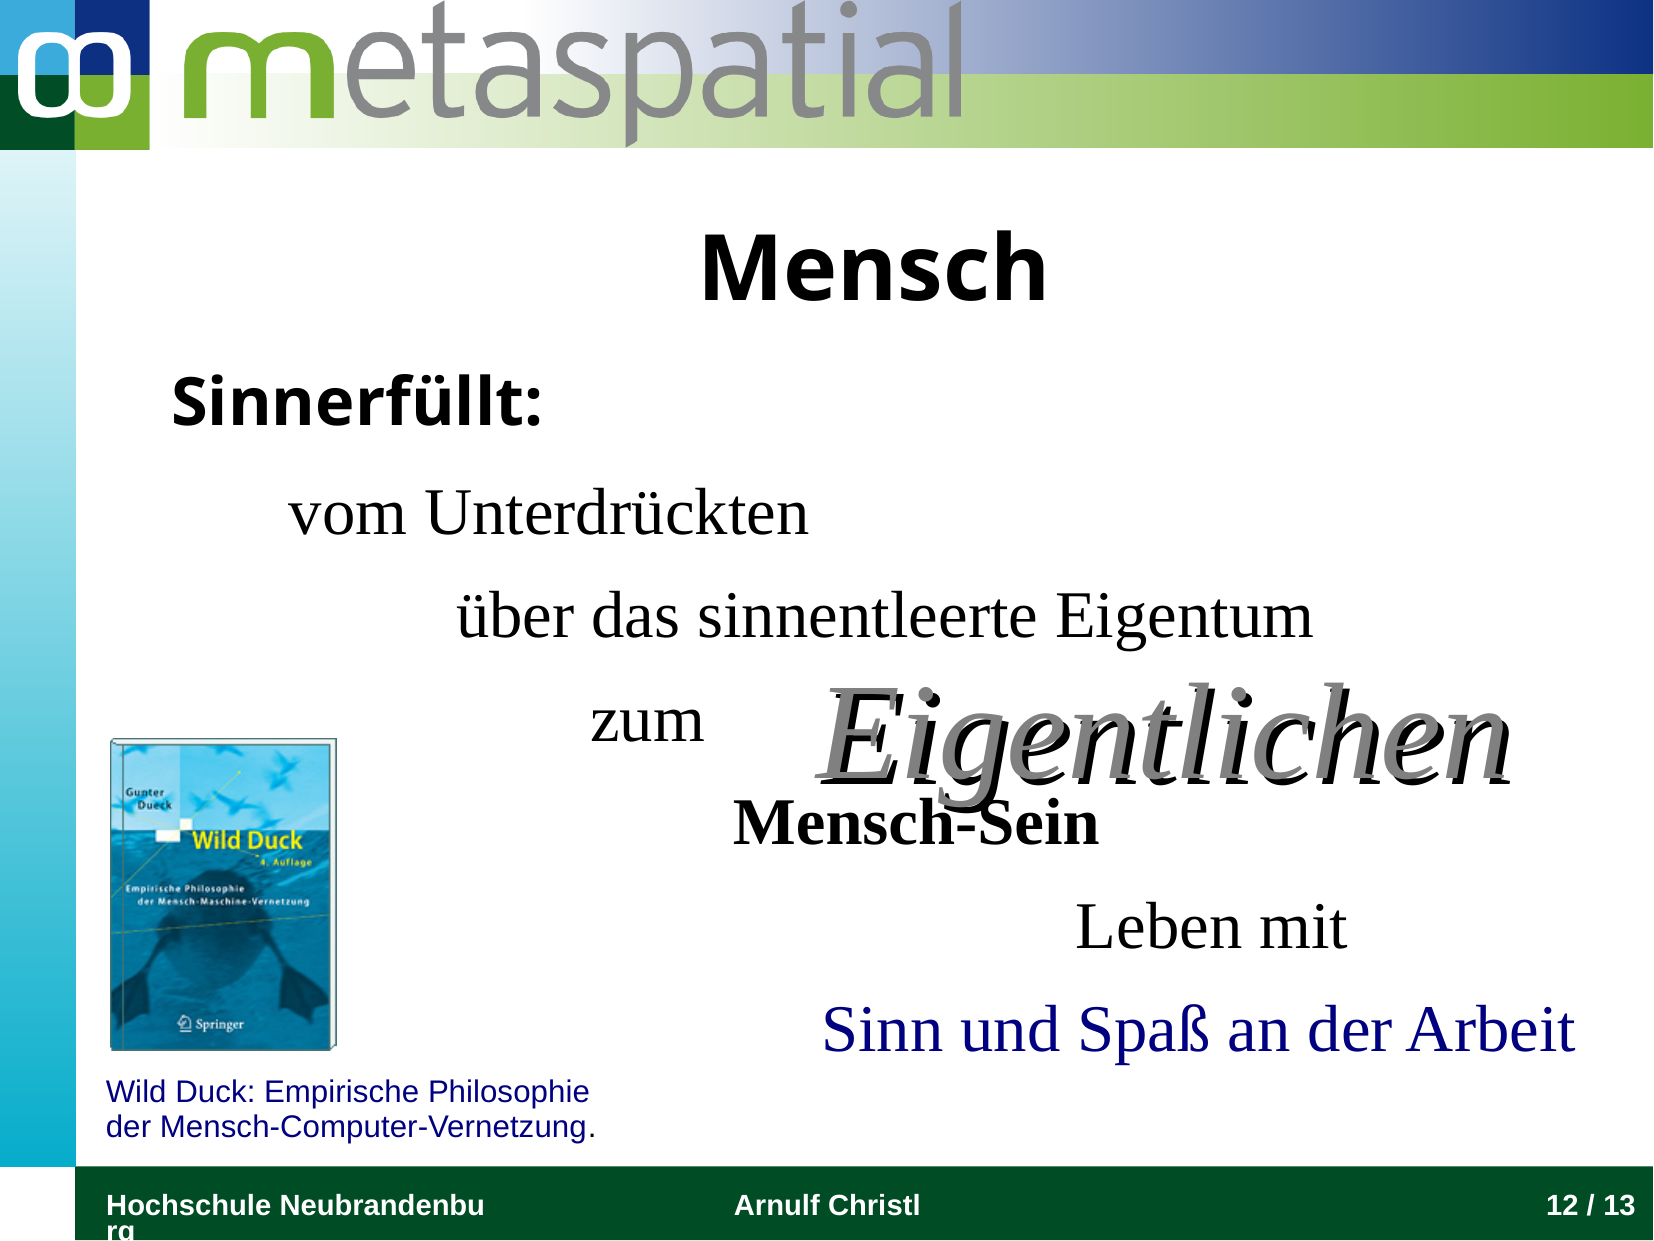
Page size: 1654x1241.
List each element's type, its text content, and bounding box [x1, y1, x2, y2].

picture [0, 0, 961, 150]
picture [110, 738, 337, 1051]
text_box Wild Duck: Empirische Philosophie der Mensch-Computer-Vernetzung. [91, 1067, 632, 1152]
text_box Eigentlichen [816, 655, 1595, 804]
list Sinnerfüllt: vom Unterdrückten über das sinnentleerte Eigentum zum Mensch-Sein Leben mit Sinn und Spaß an der Arbeit [171, 354, 1595, 1123]
title Mensch [177, 161, 1571, 354]
